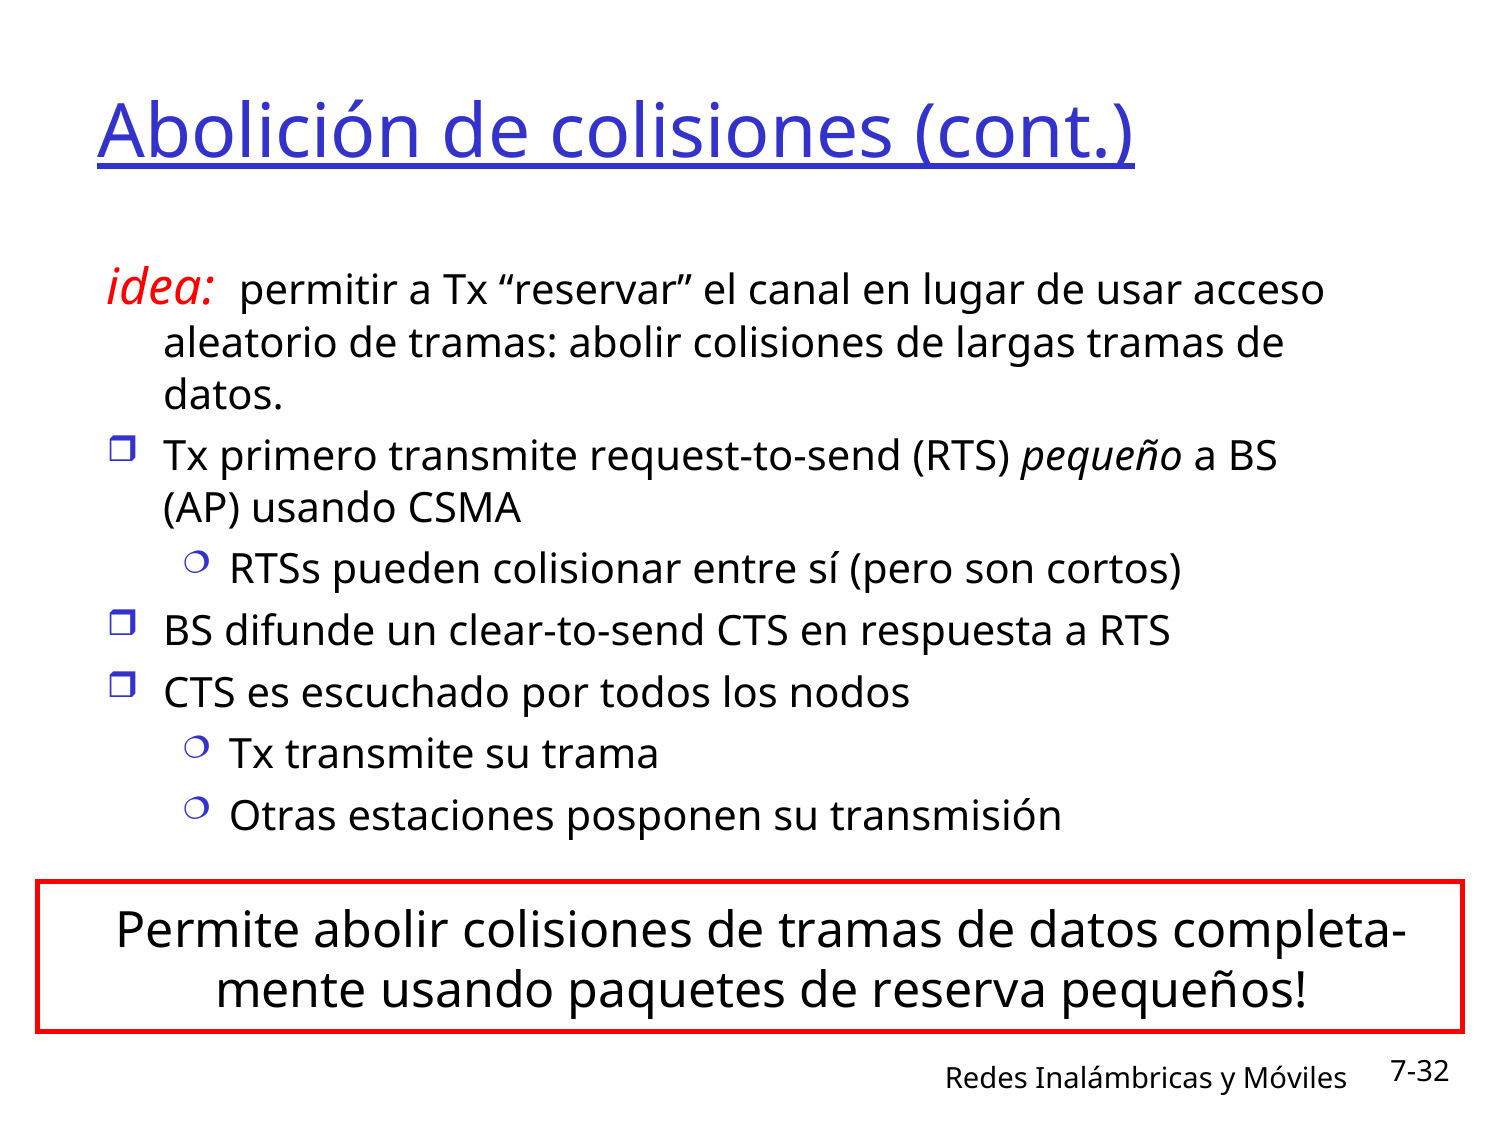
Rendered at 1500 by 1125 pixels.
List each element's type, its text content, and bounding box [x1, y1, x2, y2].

title Abolición de colisiones (cont.) [82, 34, 1456, 223]
list idea: permitir a Tx “reservar” el canal en lugar de usar acceso aleatorio de tramas: abolir colisiones de largas tramas de datos. Tx primero transmite request-to-send (RTS) pequeño a BS (AP) usando CSMA RTSs pueden colisionar entre sí (pero son cortos) BS difunde un clear-to-send CTS en respuesta a RTS CTS es escuchado por todos los nodos Tx transmite su trama Otras estaciones posponen su transmisión [92, 247, 1368, 841]
text_box Permite abolir colisiones de tramas de datos completa- mente usando paquetes de reserva pequeños! [100, 890, 1423, 1026]
